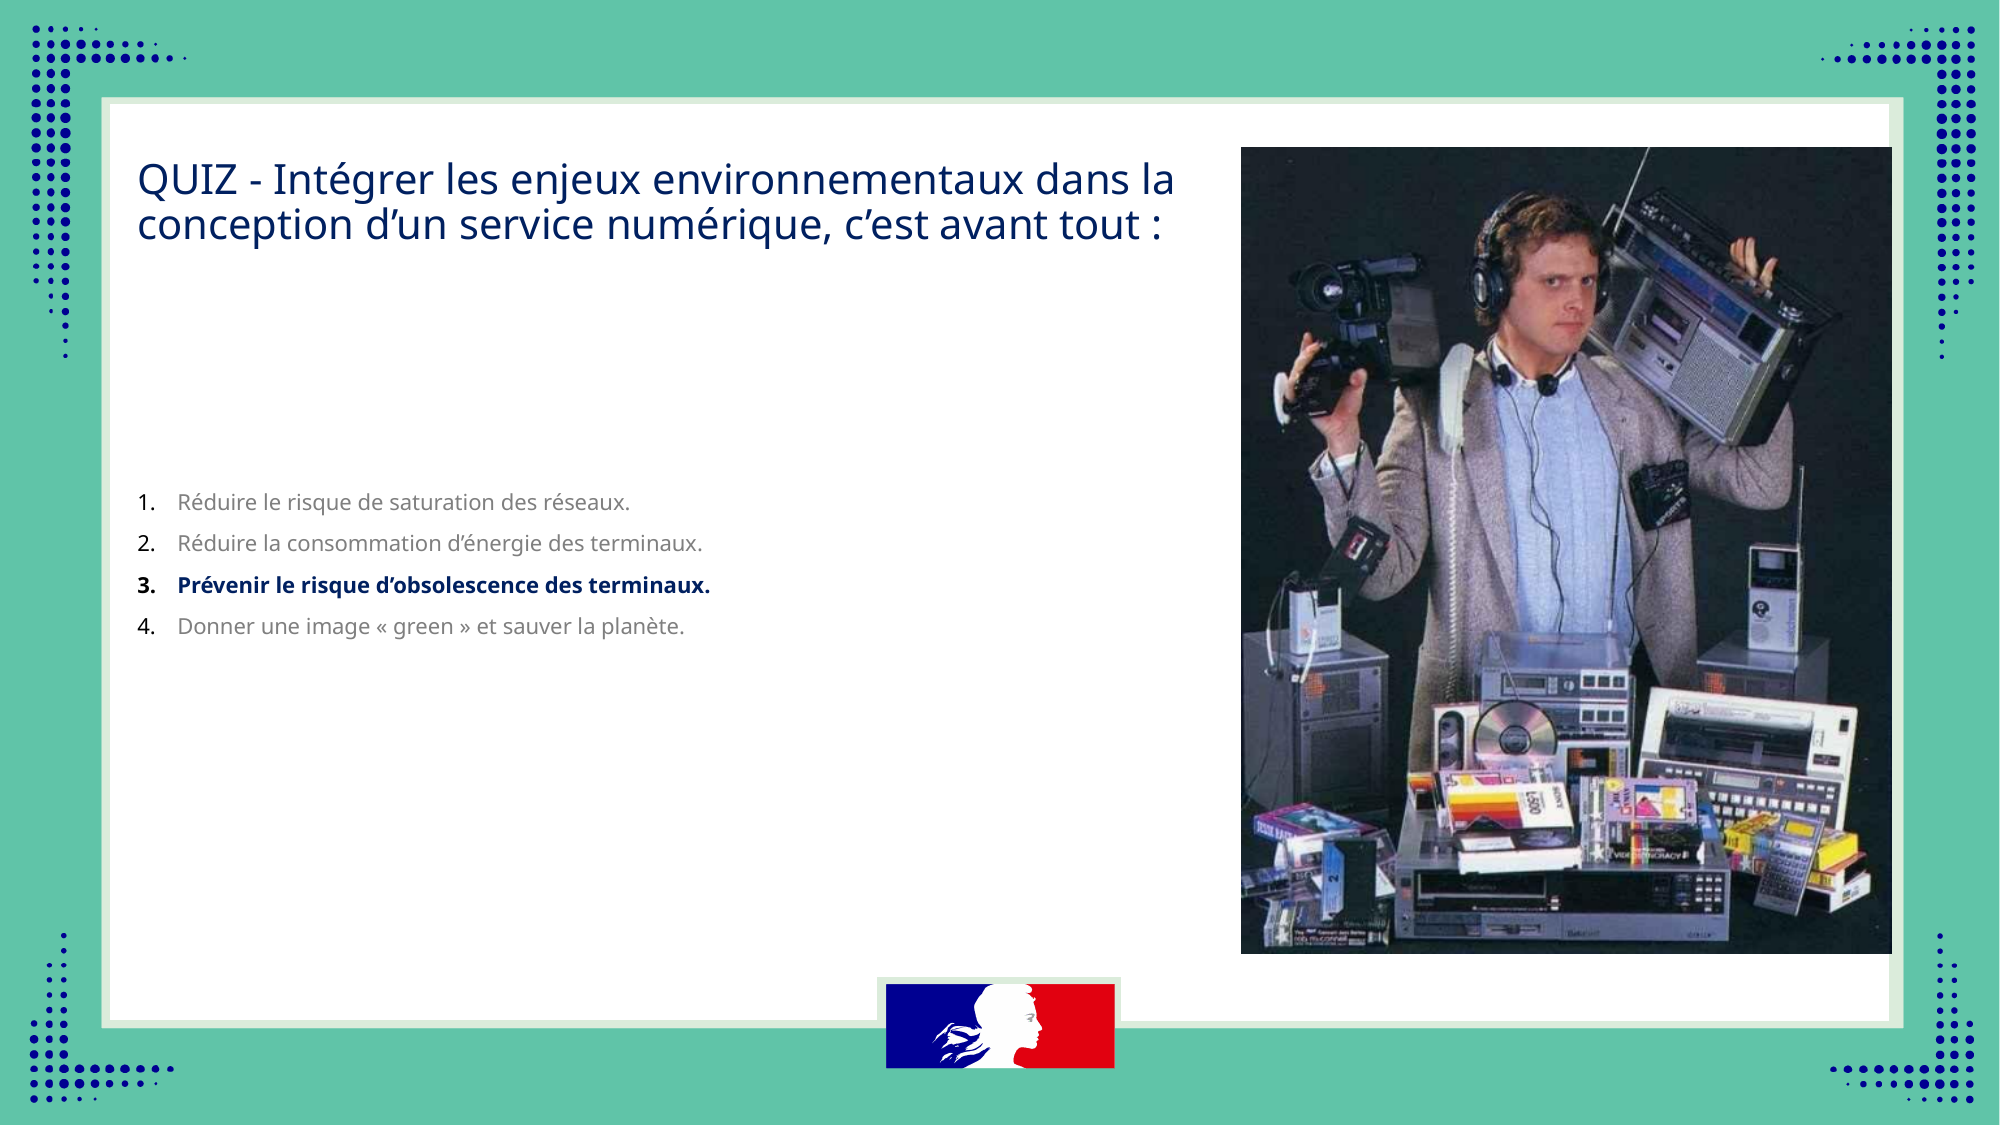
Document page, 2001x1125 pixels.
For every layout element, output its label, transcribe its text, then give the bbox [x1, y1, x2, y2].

picture [0, 0, 2000, 1125]
list Réduire le risque de saturation des réseaux. Réduire la consommation d’énergie des terminaux. Prévenir le risque d’obsolescence des terminaux. Donner une image « green » et sauver la planète. [137, 491, 1241, 640]
title QUIZ - Intégrer les enjeux environnementaux dans la conception d’un service numérique, c’est avant tout : [137, 129, 1283, 278]
